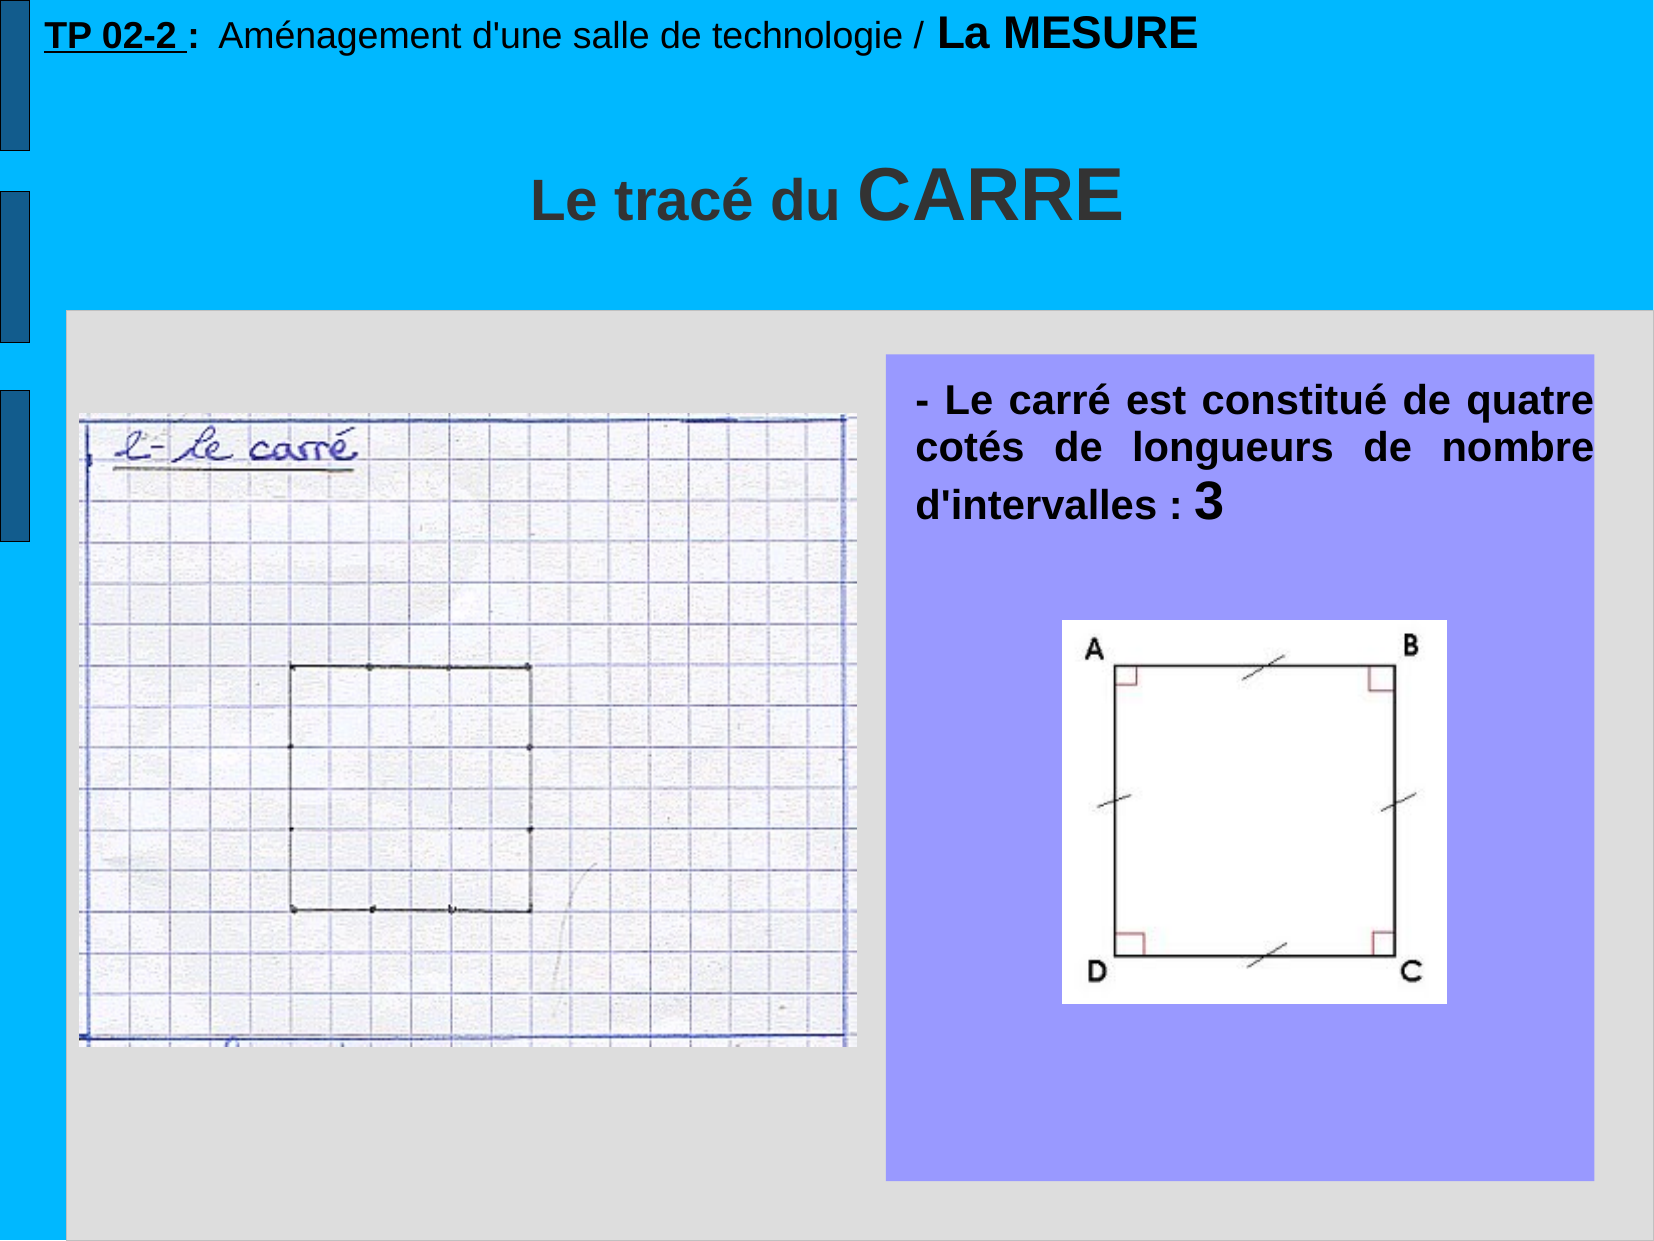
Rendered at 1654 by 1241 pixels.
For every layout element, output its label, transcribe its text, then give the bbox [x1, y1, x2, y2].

picture [79, 413, 857, 1047]
title Le tracé du CARRE [121, 91, 1534, 299]
text_box TP 02-2 : Aménagement d'une salle de technologie / La MESURE [29, 0, 1214, 68]
picture [1062, 620, 1447, 1004]
text_box [885, 354, 1595, 1182]
list - Le carré est constitué de quatre cotés de longueurs de nombre d'intervalles : 3 [915, 377, 1595, 535]
